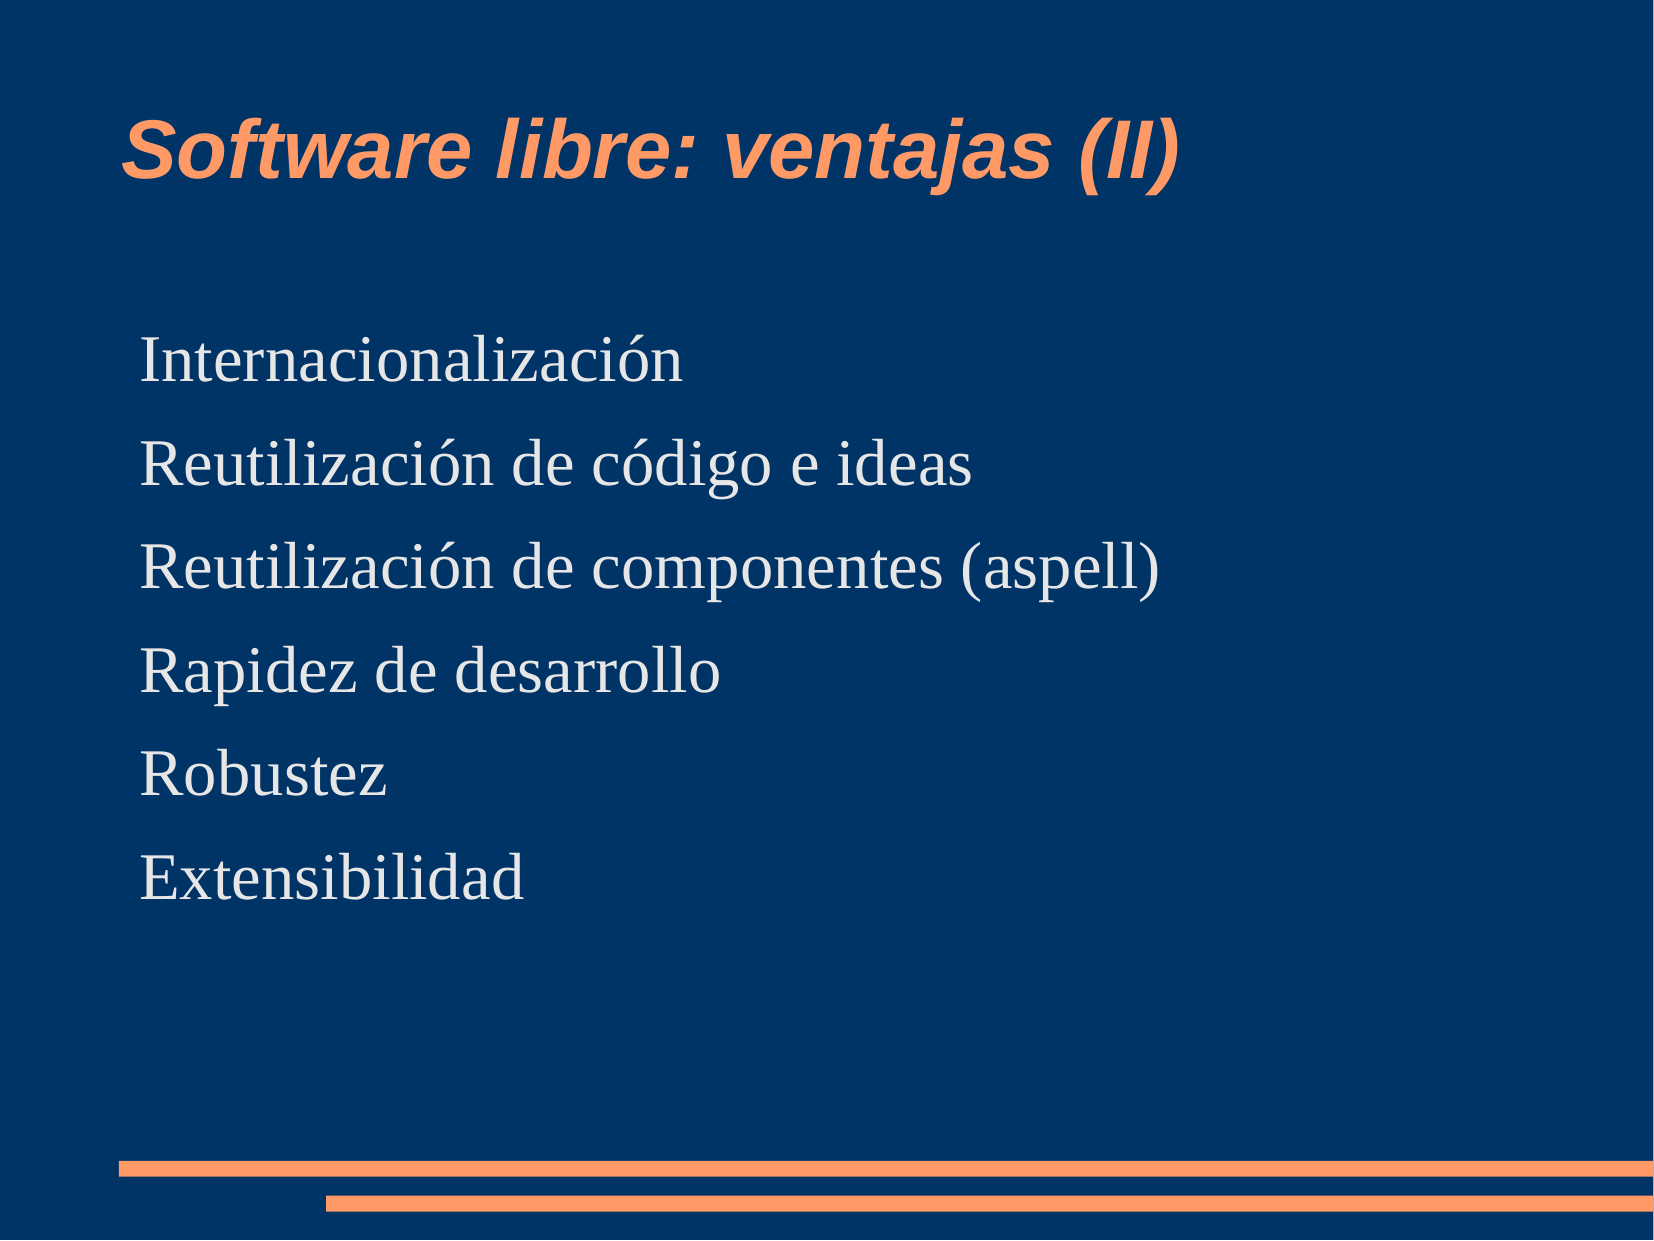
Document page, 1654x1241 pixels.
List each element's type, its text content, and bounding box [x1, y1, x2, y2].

list Internacionalización Reutilización de código e ideas Reutilización de componentes (aspell) Rapidez de desarrollo Robustez Extensibilidad [121, 322, 1561, 1118]
title Software libre: ventajas (II) [121, 53, 1534, 246]
